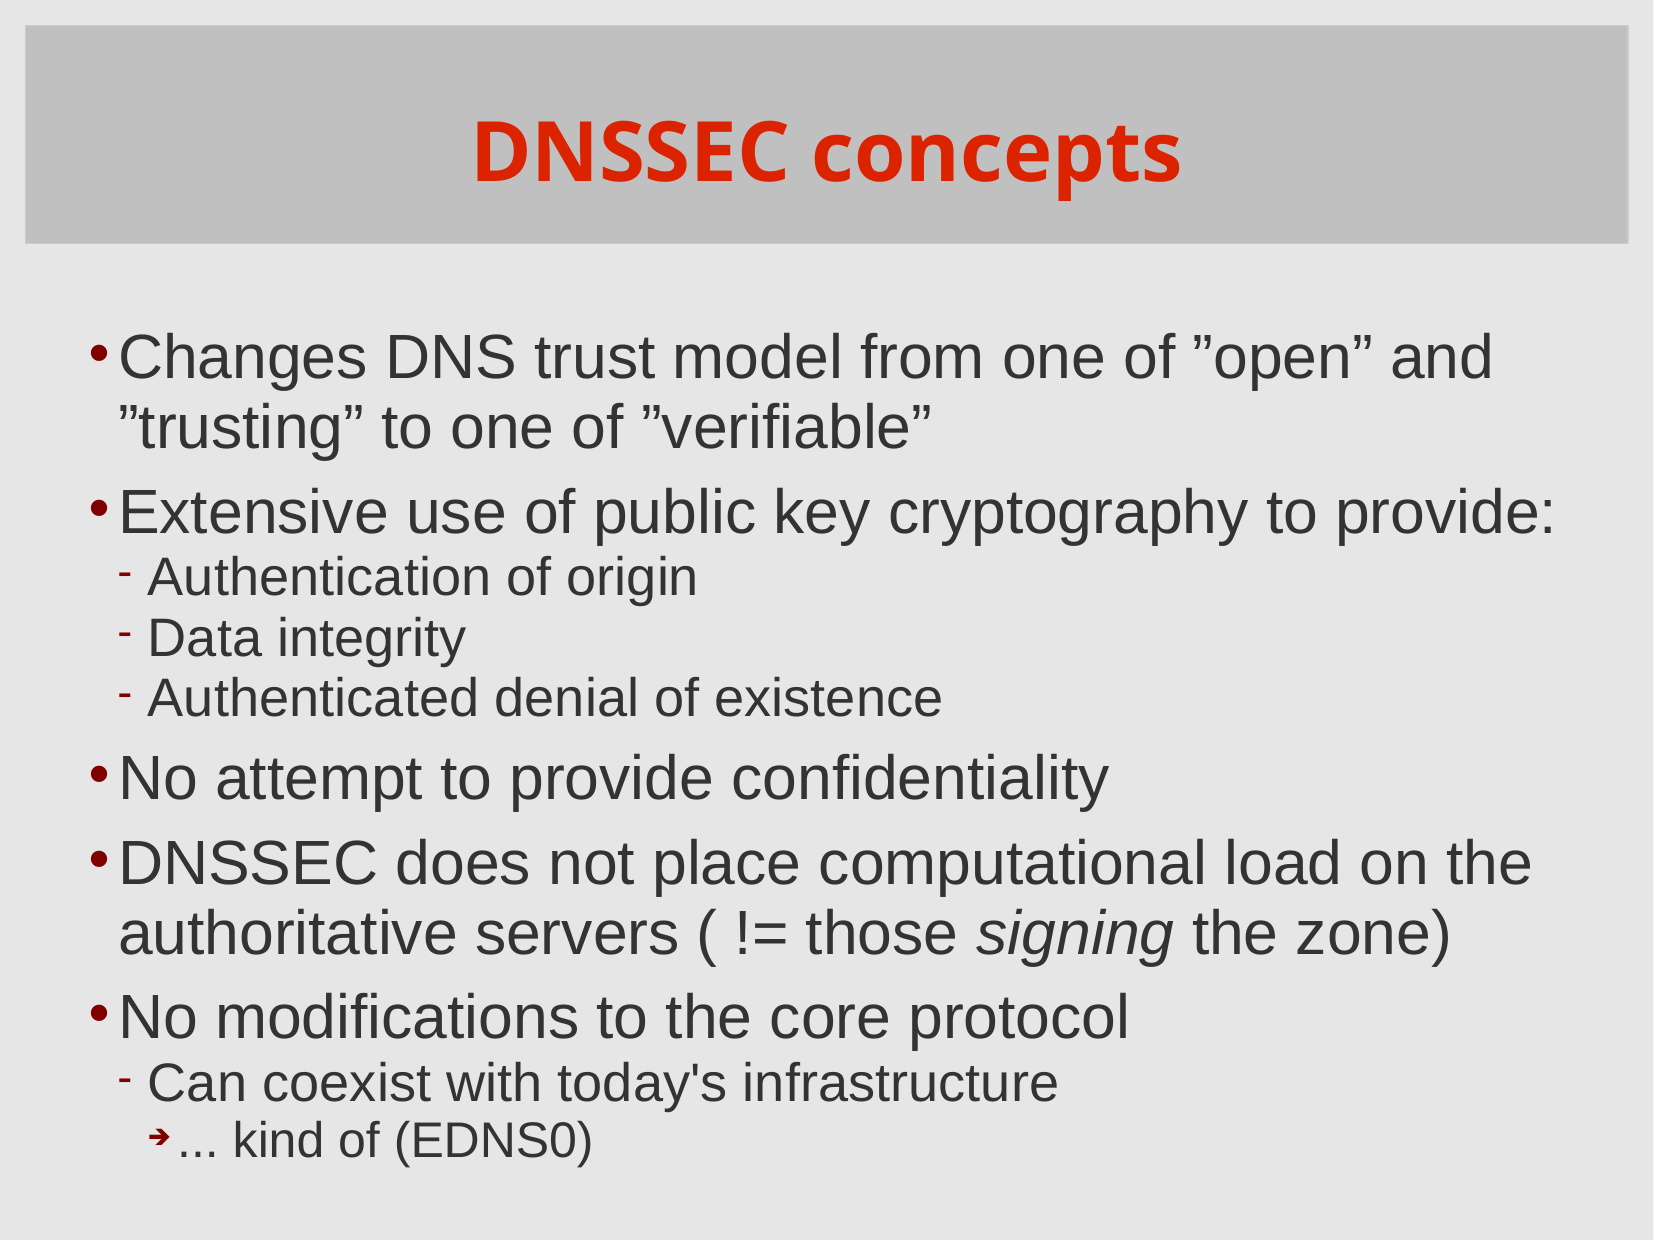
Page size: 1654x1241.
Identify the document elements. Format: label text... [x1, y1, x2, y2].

title DNSSEC concepts [121, 46, 1532, 253]
list Changes DNS trust model from one of ”open” and ”trusting” to one of ”verifiable” Extensive use of public key cryptography to provide: Authentication of origin Data integrity Authenticated denial of existence No attempt to provide confidentiality DNSSEC does not place computational load on the authoritative servers ( != those signing the zone) No modifications to the core protocol Can coexist with today's infrastructure ... kind of (EDNS0) [59, 322, 1593, 1169]
